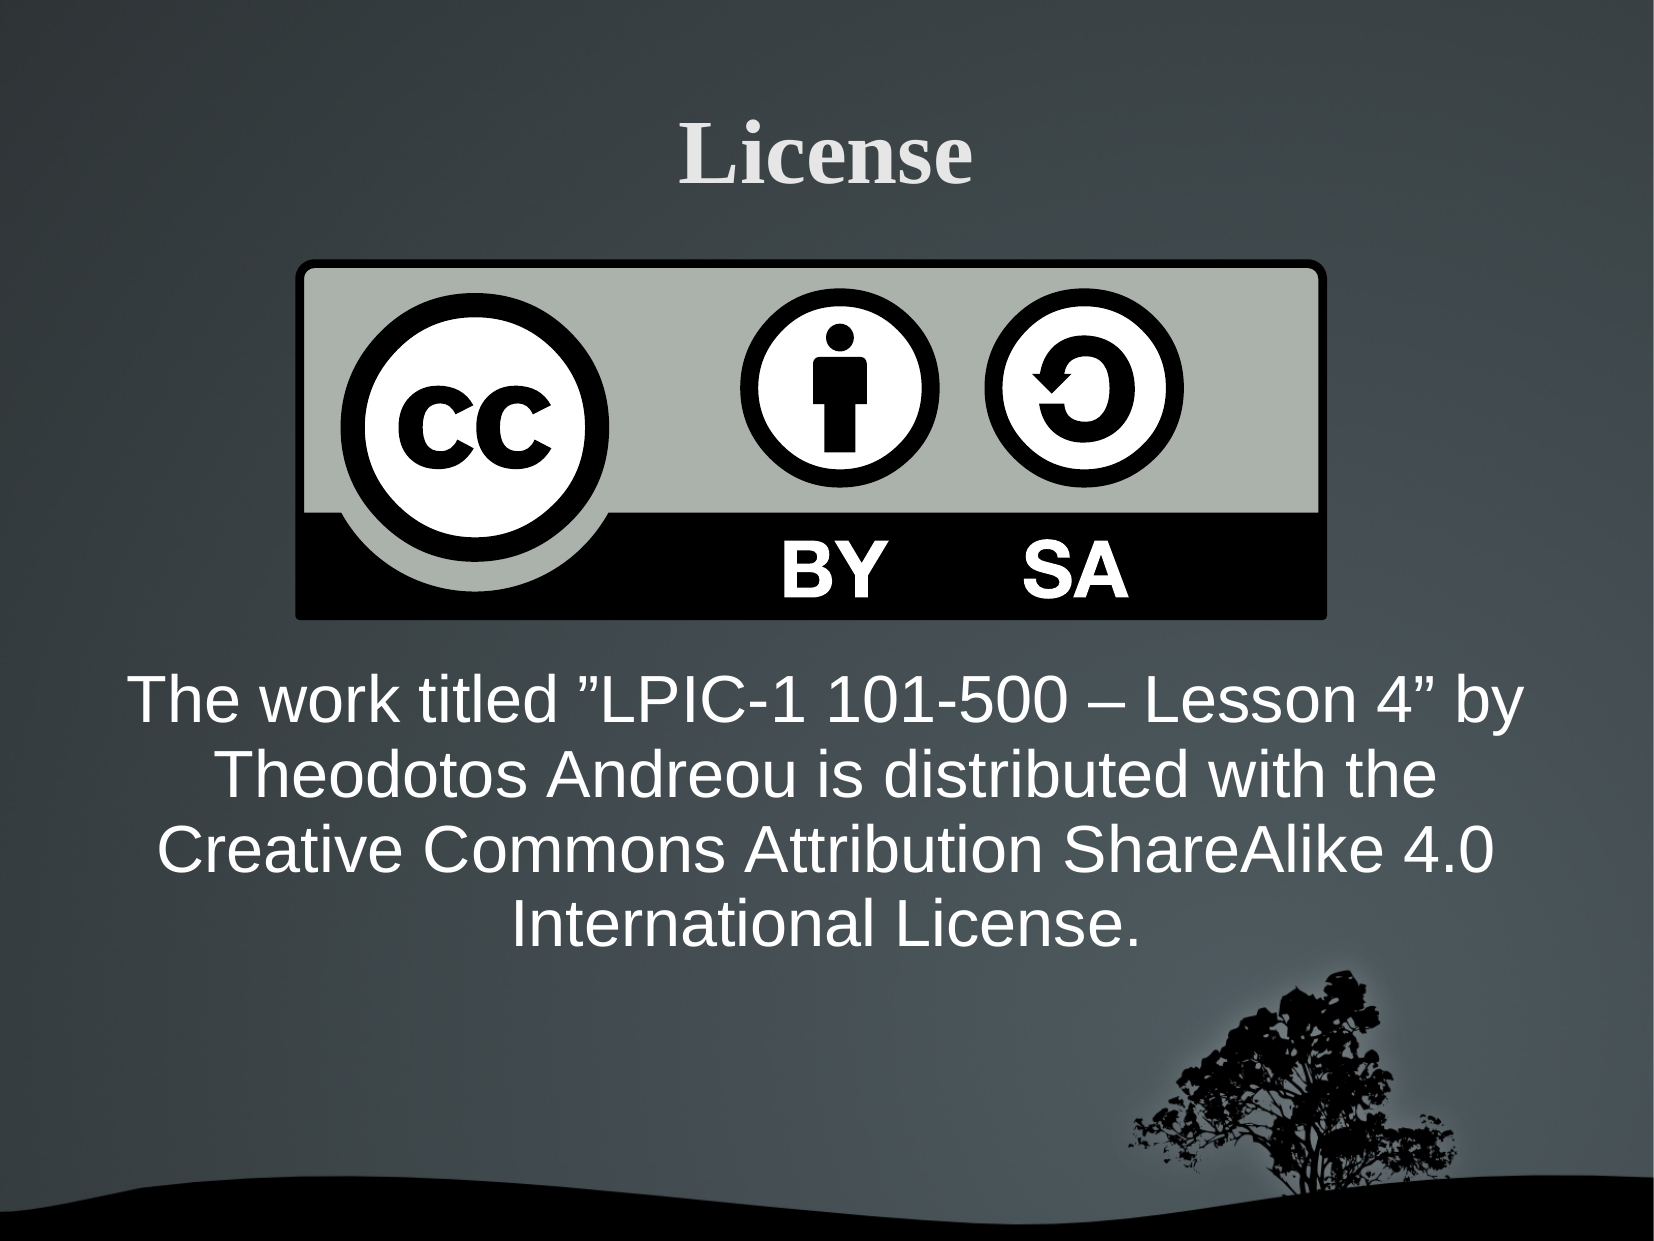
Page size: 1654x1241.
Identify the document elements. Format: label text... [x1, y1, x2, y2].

picture [0, 0, 1654, 1241]
subtitle The work titled ”LPIC-1 101-500 – Lesson 4” by Theodotos Andreou is distributed with the Creative Commons Attribution ShareAlike 4.0 International License. [82, 290, 1571, 1109]
title License [82, 49, 1571, 257]
